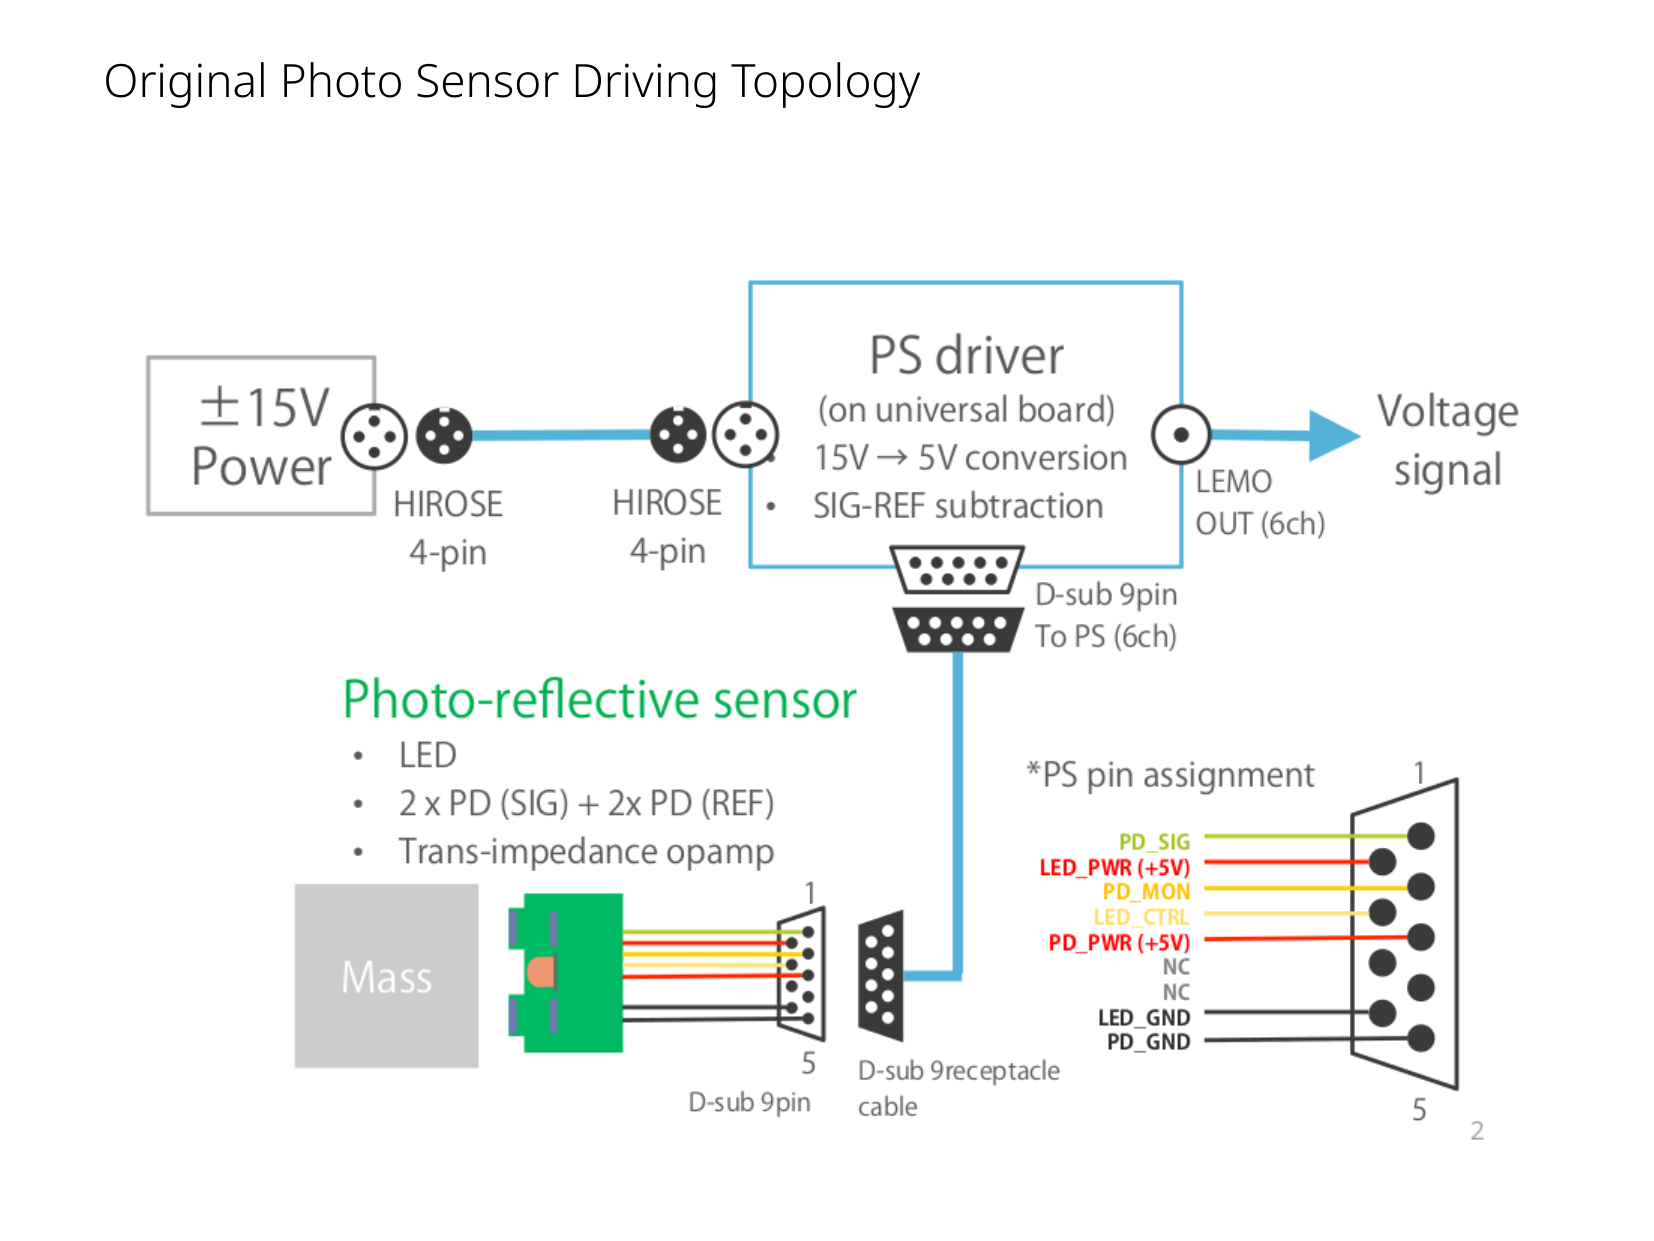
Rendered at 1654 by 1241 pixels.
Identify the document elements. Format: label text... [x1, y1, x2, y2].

picture [117, 246, 1565, 1170]
text_box Original Photo Sensor Driving Topology [88, 41, 1009, 113]
